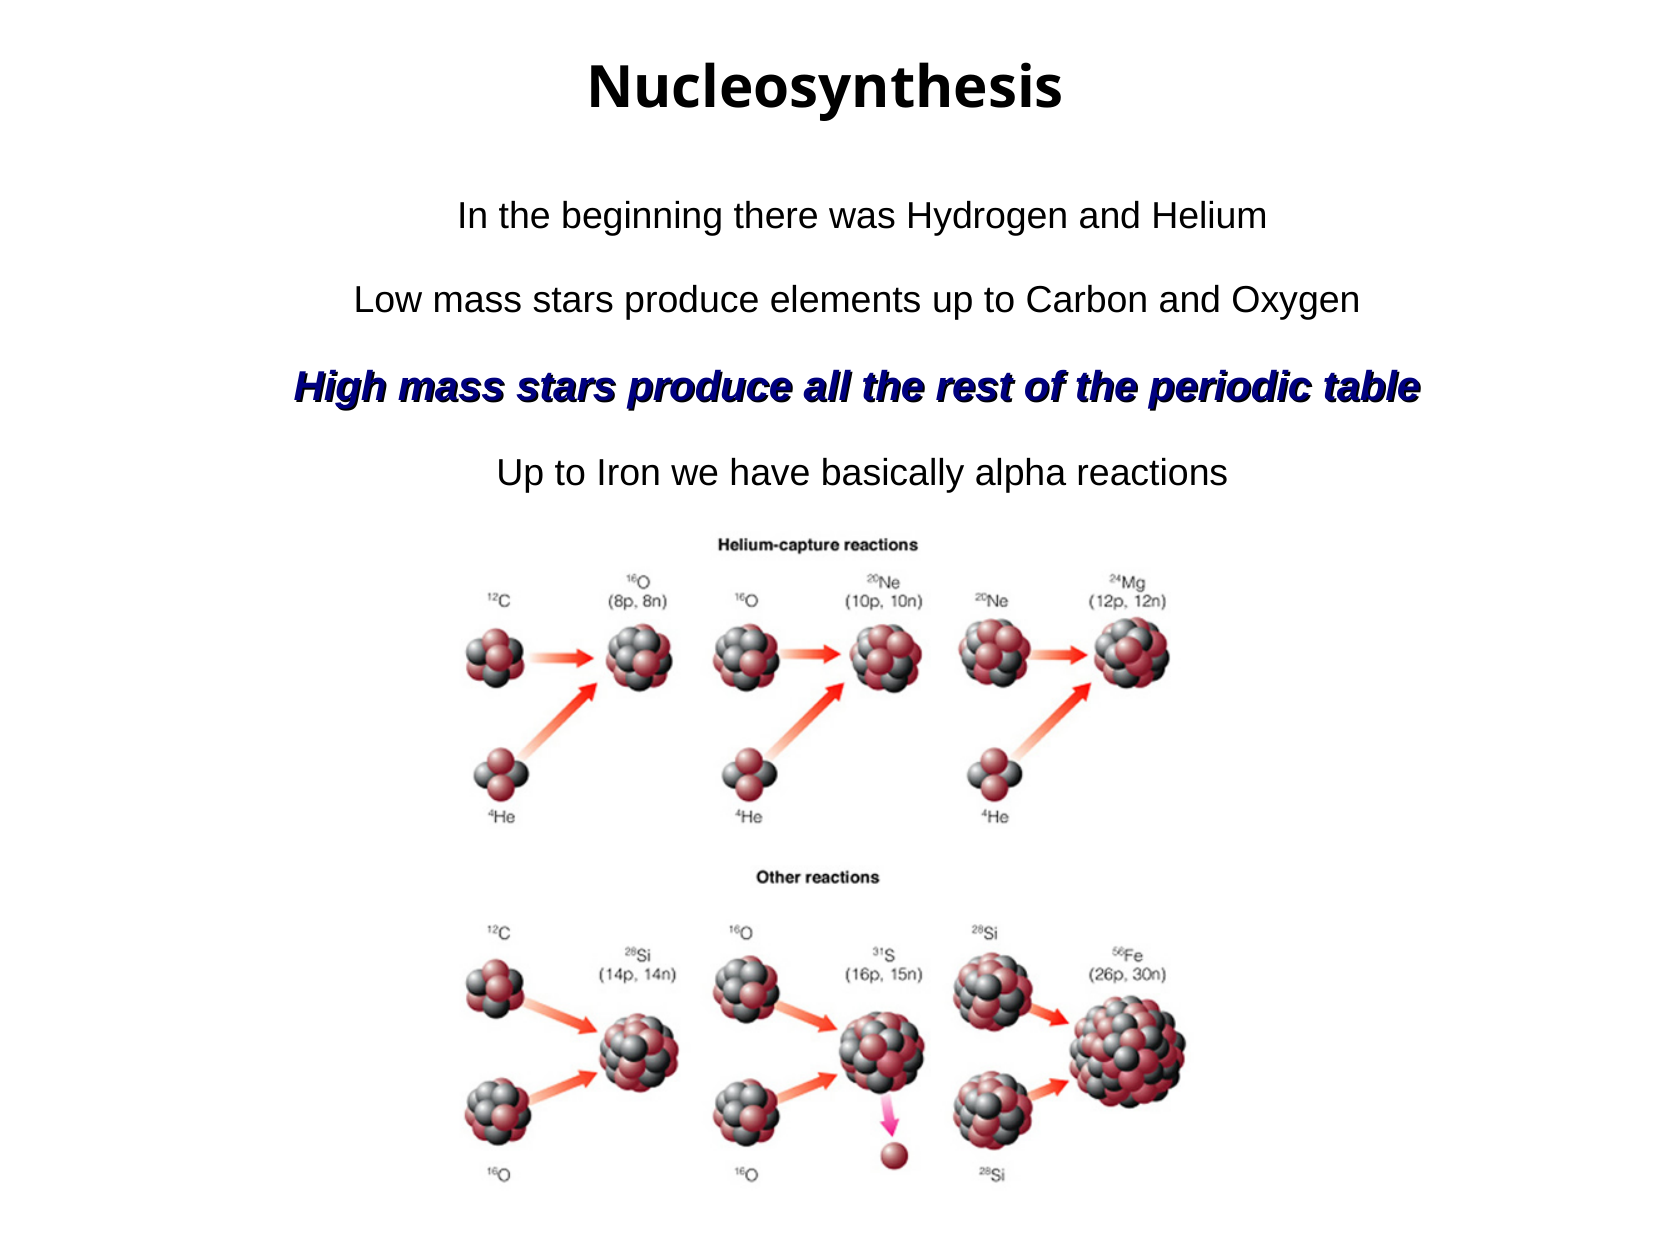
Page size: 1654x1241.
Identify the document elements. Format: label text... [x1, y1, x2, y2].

text_box Nucleosynthesis [262, 37, 1388, 134]
text_box In the beginning there was Hydrogen and Helium Low mass stars produce elements up to Carbon and Oxygen High mass stars produce all the rest of the periodic table Up to Iron we have basically alpha reactions [150, 187, 1576, 585]
picture [450, 521, 1201, 1201]
